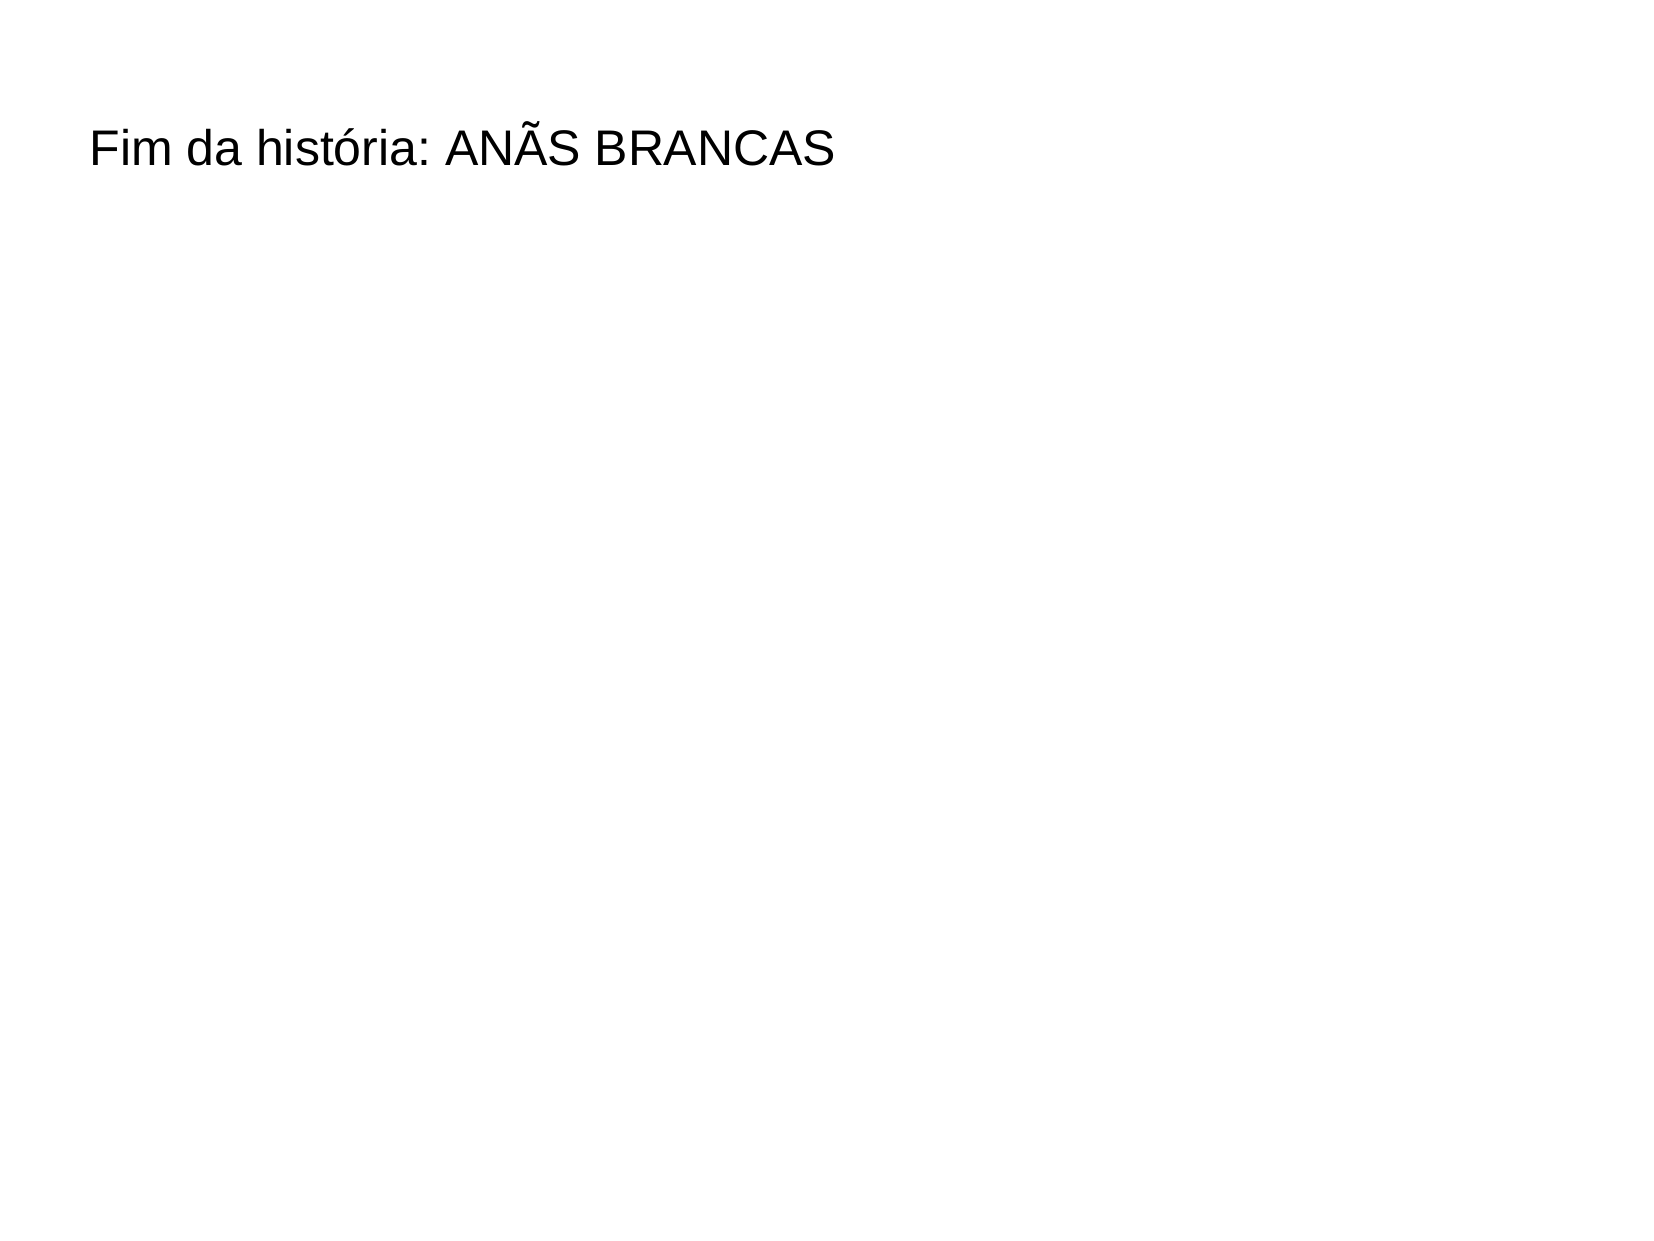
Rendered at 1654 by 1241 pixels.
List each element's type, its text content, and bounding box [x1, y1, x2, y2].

text_box Fim da história: ANÃS BRANCAS [75, 112, 1613, 239]
